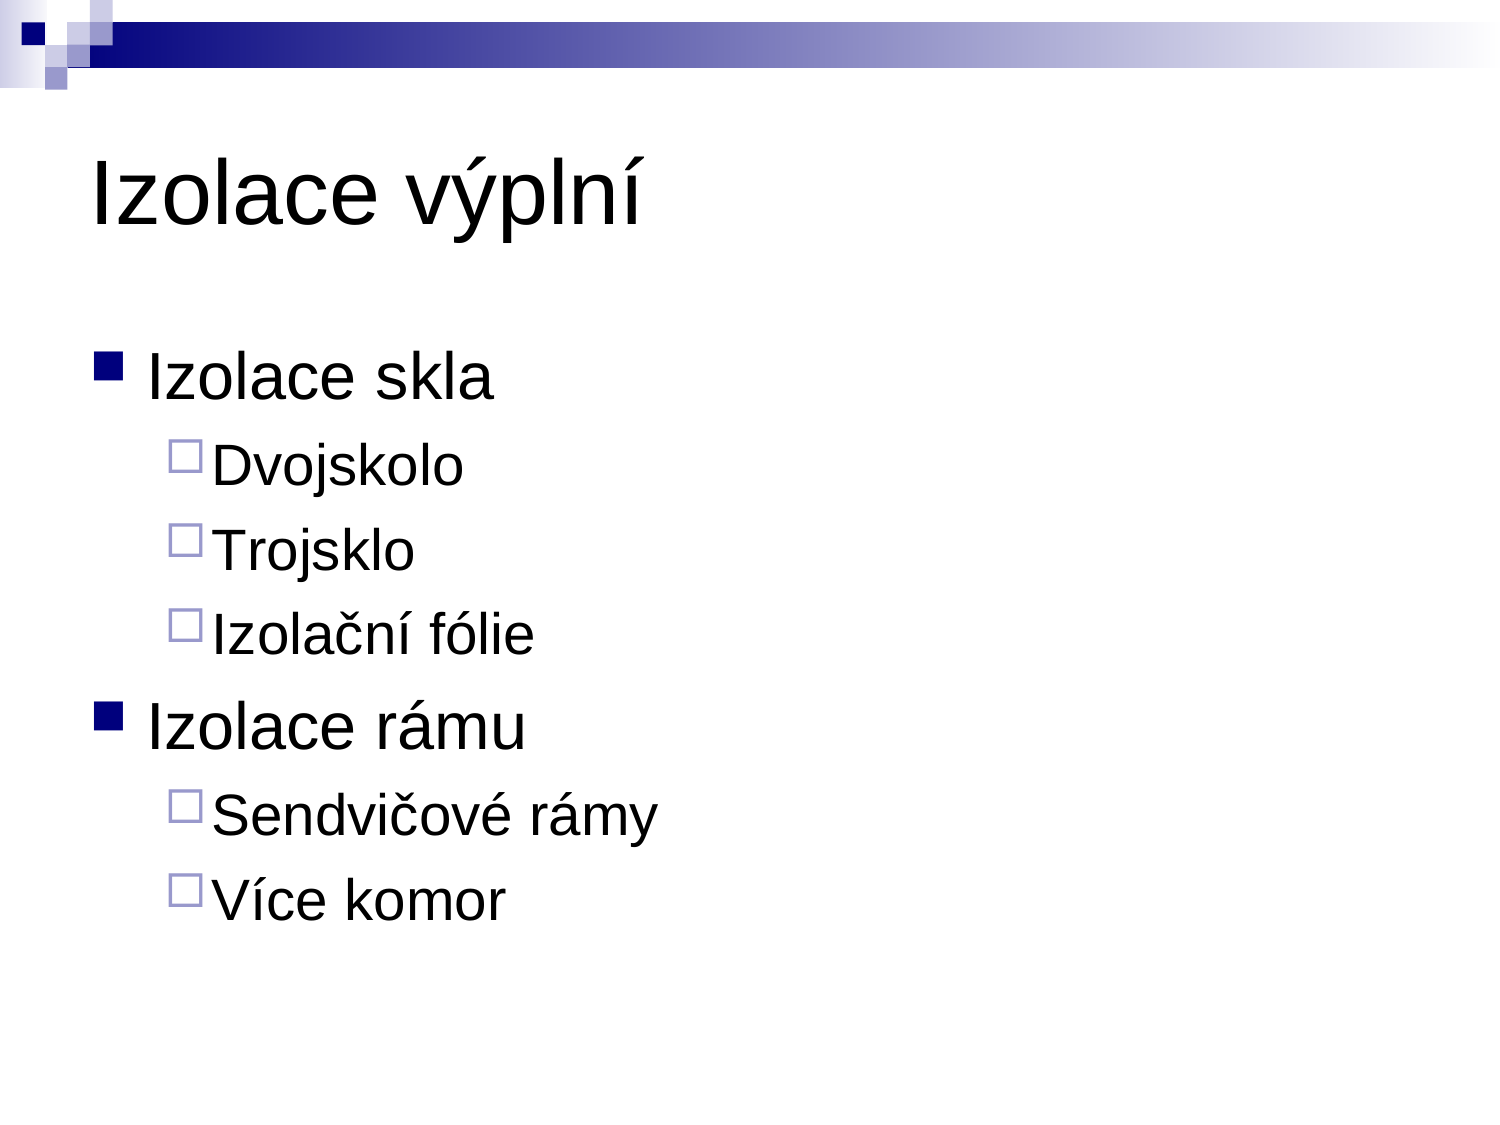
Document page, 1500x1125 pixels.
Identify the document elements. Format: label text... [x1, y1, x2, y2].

title Izolace výplní [75, 75, 1426, 301]
list Izolace skla Dvojskolo Trojsklo Izolační fólie Izolace rámu Sendvičové rámy Více komor [75, 324, 1426, 963]
